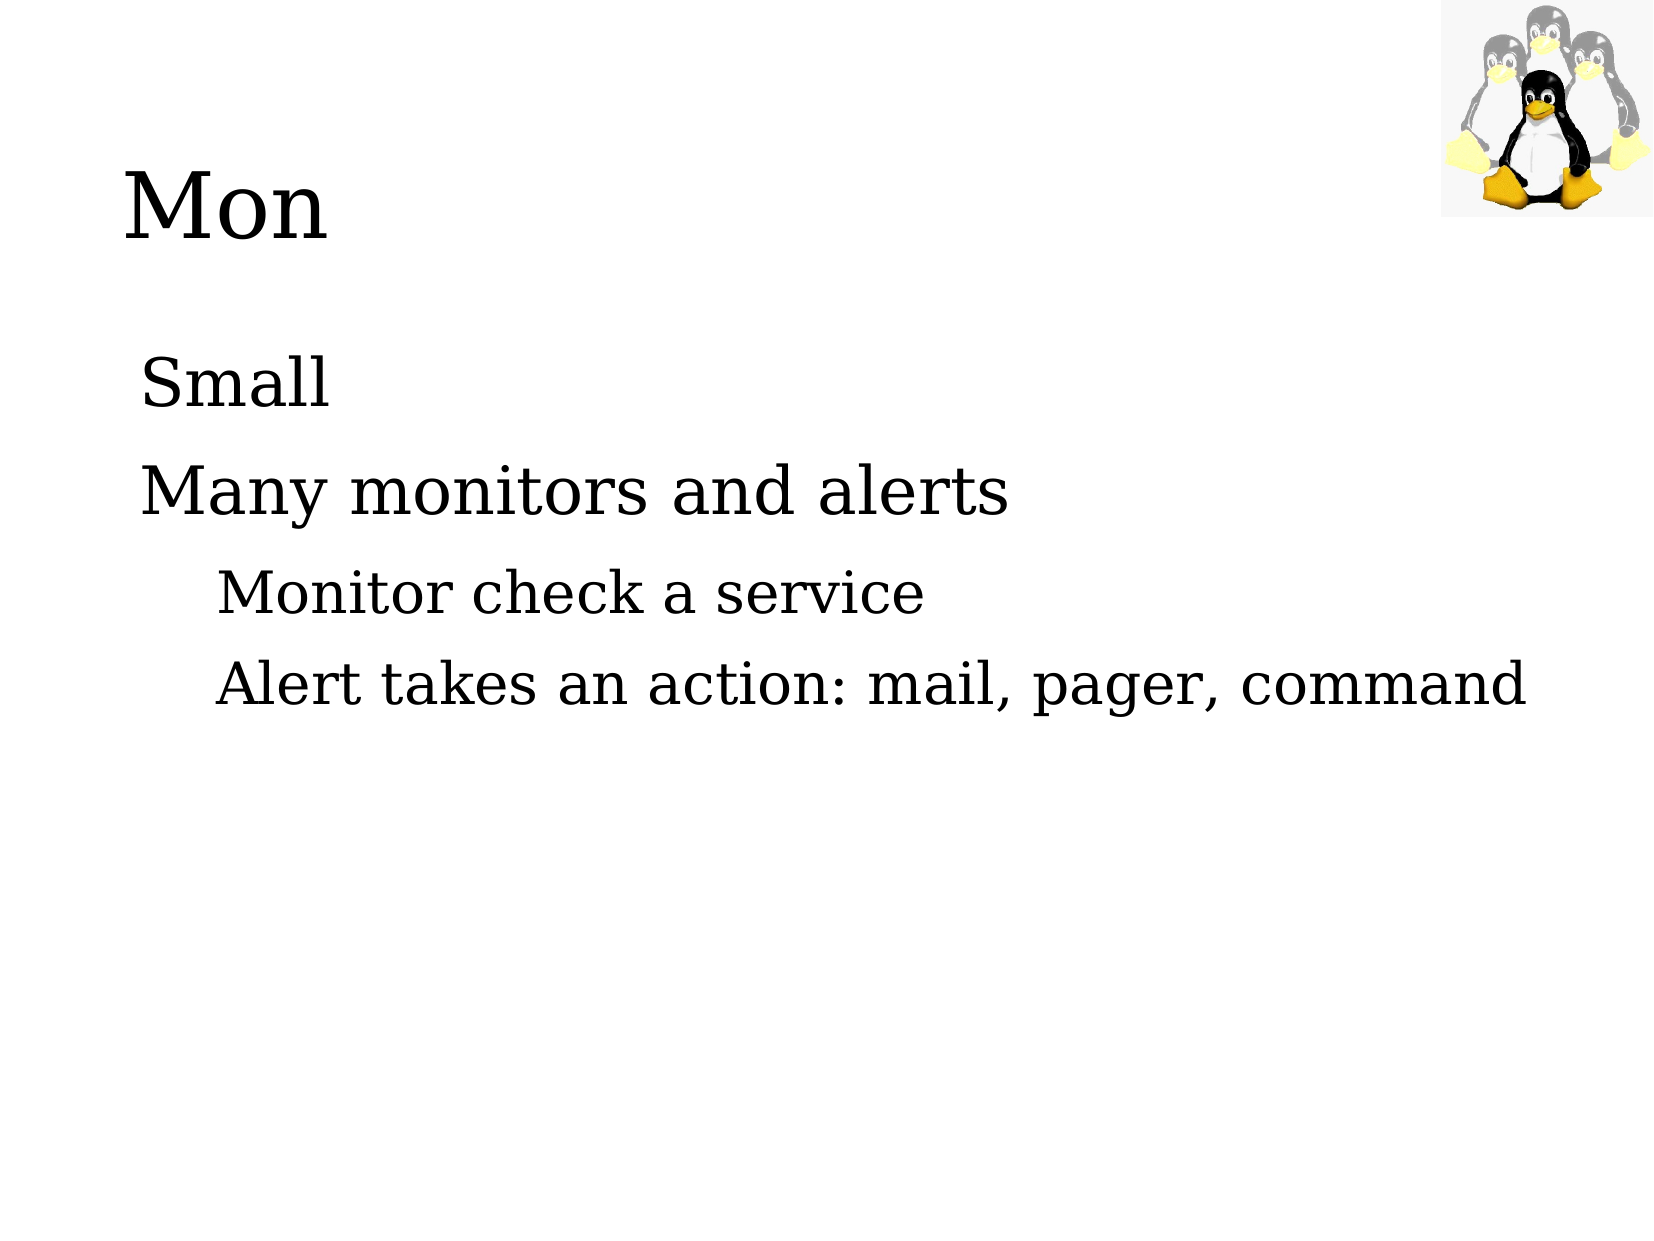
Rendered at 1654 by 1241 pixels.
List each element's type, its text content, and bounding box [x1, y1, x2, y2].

list Small Many monitors and alerts Monitor check a service Alert takes an action: mail, pager, command [121, 344, 1534, 1127]
title Mon [121, 102, 1534, 311]
picture [1441, 0, 1654, 217]
